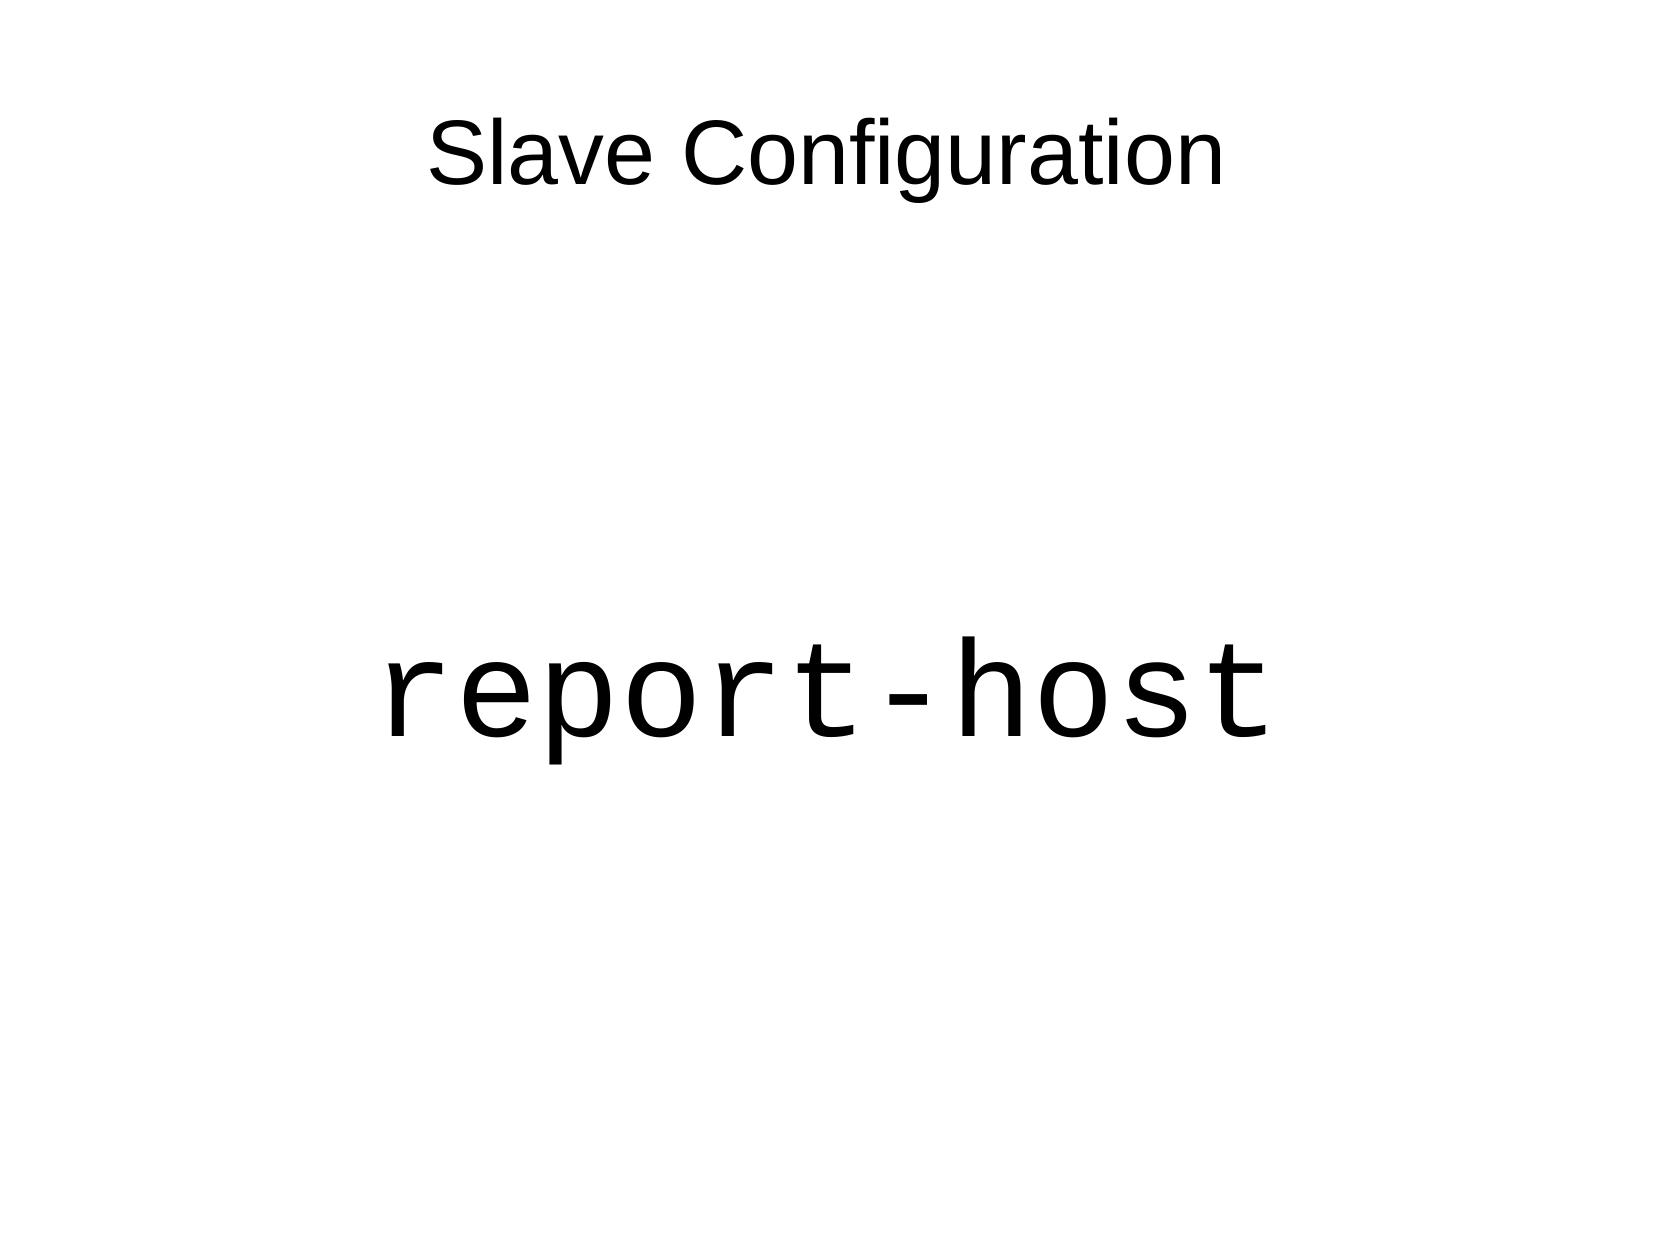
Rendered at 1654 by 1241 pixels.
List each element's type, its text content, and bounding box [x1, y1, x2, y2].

title Slave Configuration [82, 49, 1571, 257]
subtitle report-host [82, 290, 1571, 1109]
